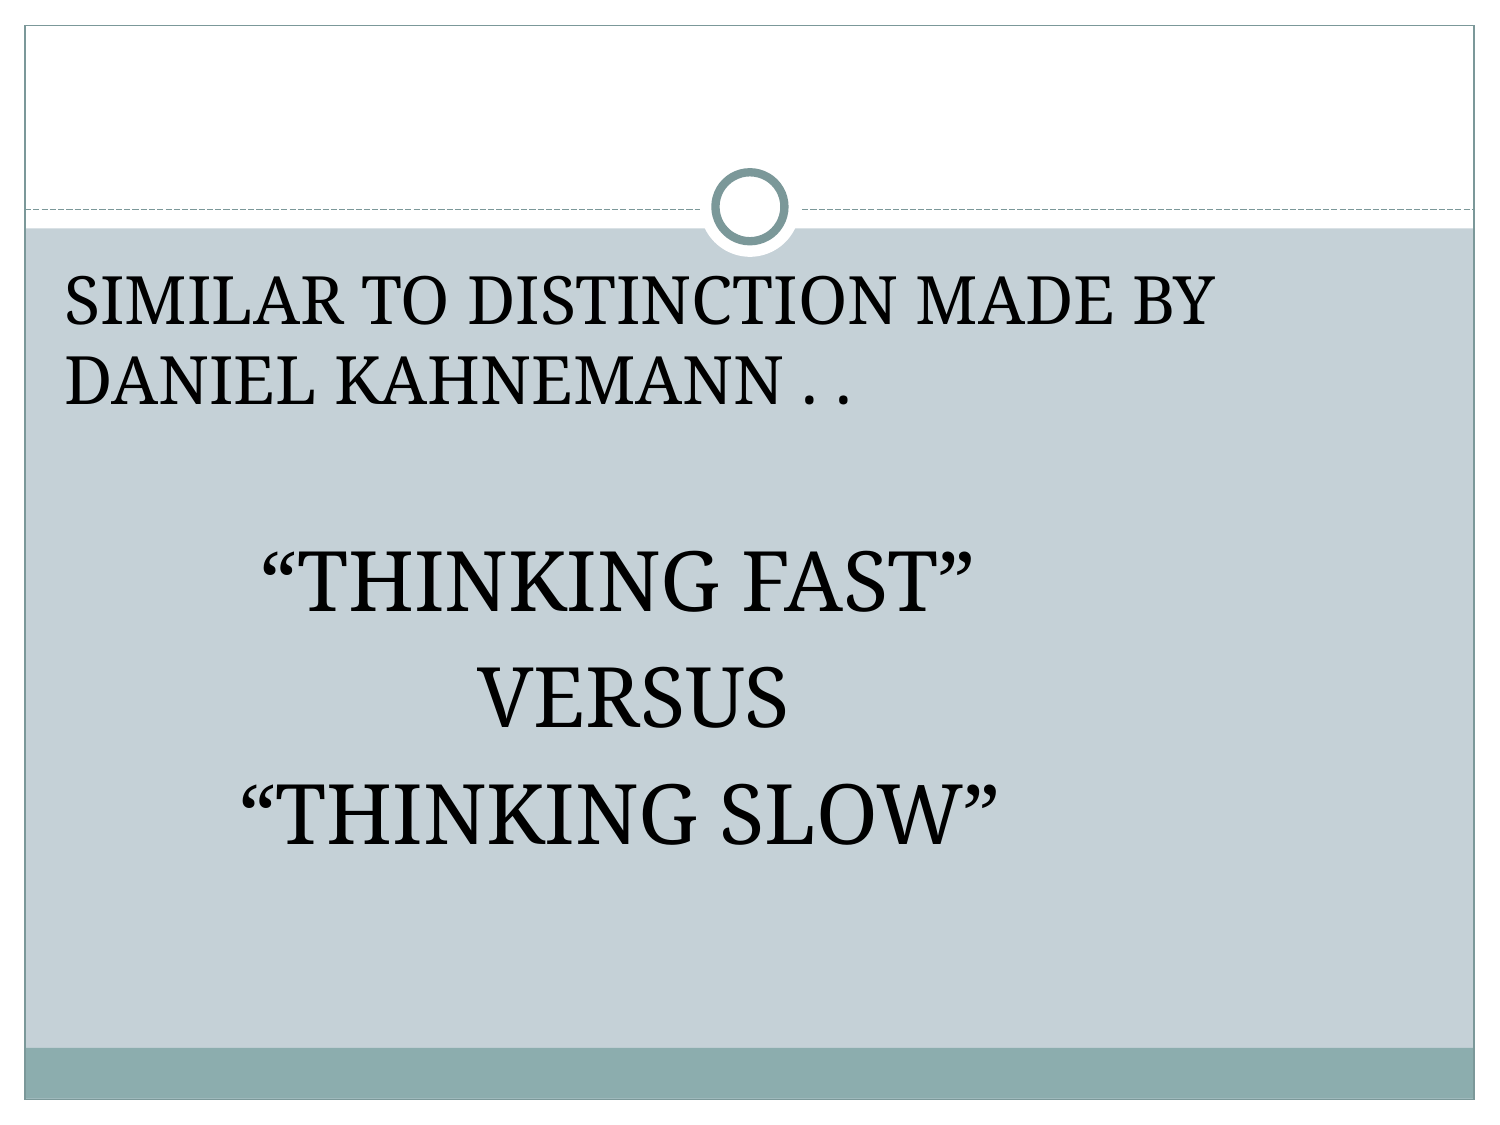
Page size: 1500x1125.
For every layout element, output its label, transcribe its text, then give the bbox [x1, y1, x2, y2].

list SIMILAR TO DISTINCTION MADE BY DANIEL KAHNEMANN . . “THINKING FAST” VERSUS “THINKING SLOW” [49, 250, 1445, 1001]
